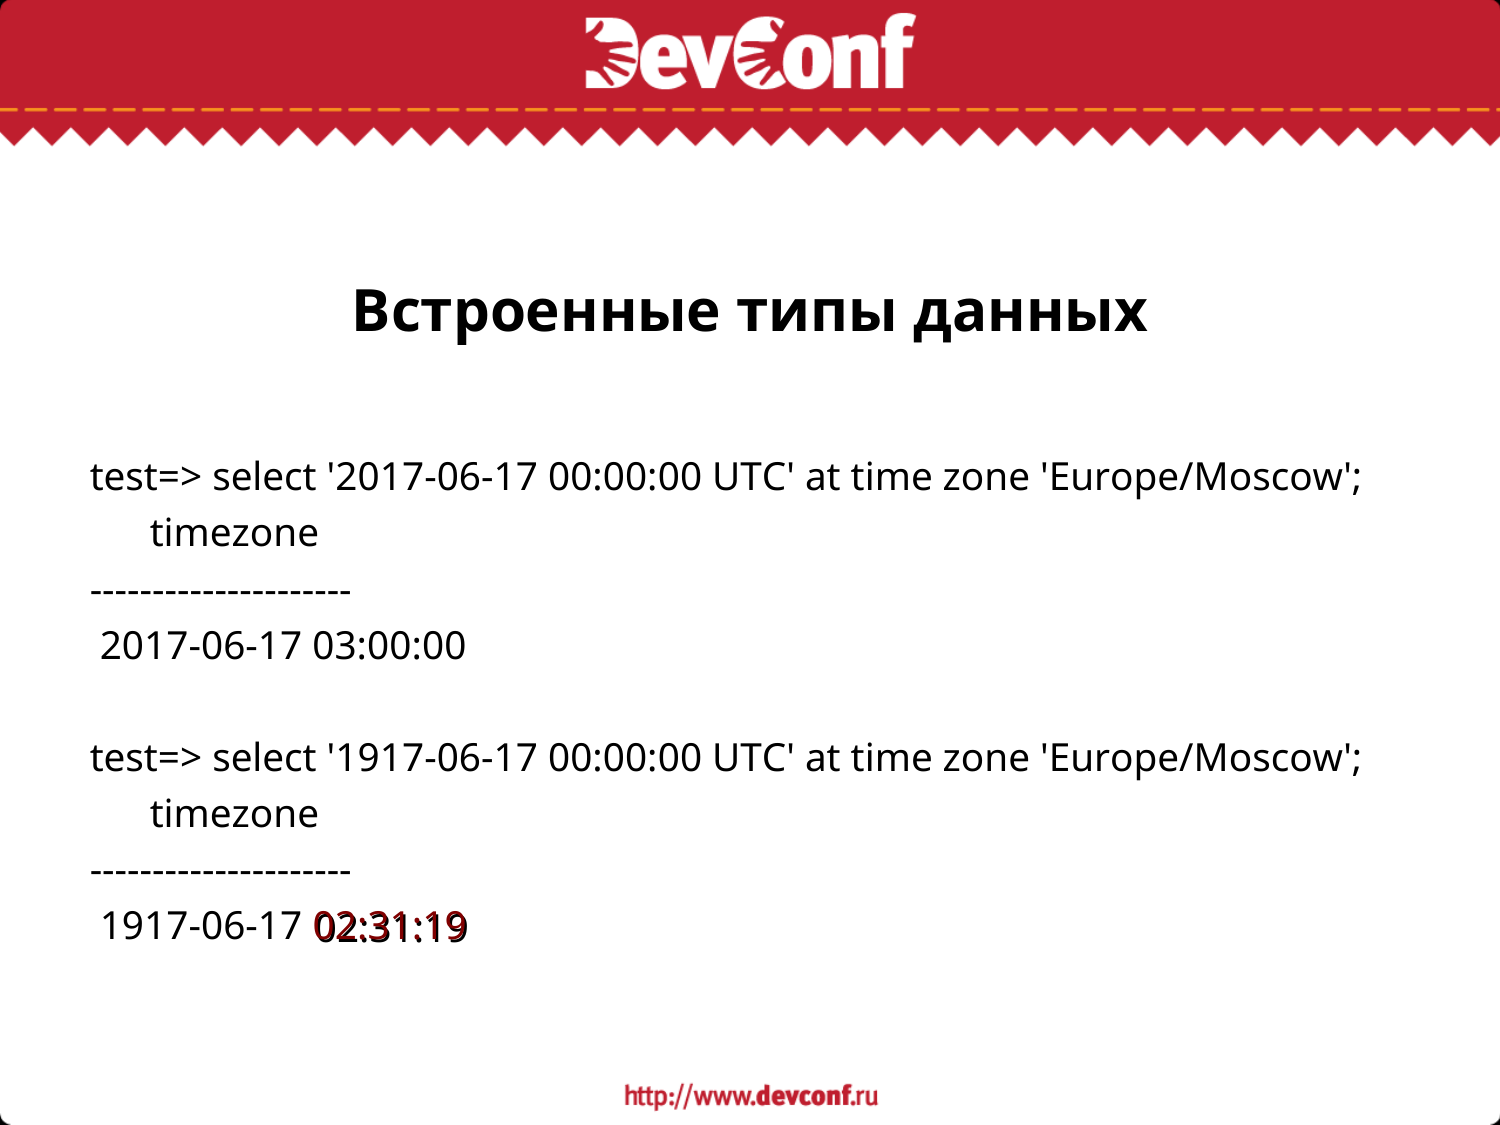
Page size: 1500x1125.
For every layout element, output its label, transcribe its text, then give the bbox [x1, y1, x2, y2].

picture [0, 0, 1500, 1125]
list test=> select '2017-06-17 00:00:00 UTC' at time zone 'Europe/Moscow'; timezone --------------------- 2017-06-17 03:00:00 test=> select '1917-06-17 00:00:00 UTC' at time zone 'Europe/Moscow'; timezone --------------------- 1917-06-17 02:31:19 [75, 444, 1426, 965]
title Встроенные типы данных [75, 219, 1426, 398]
